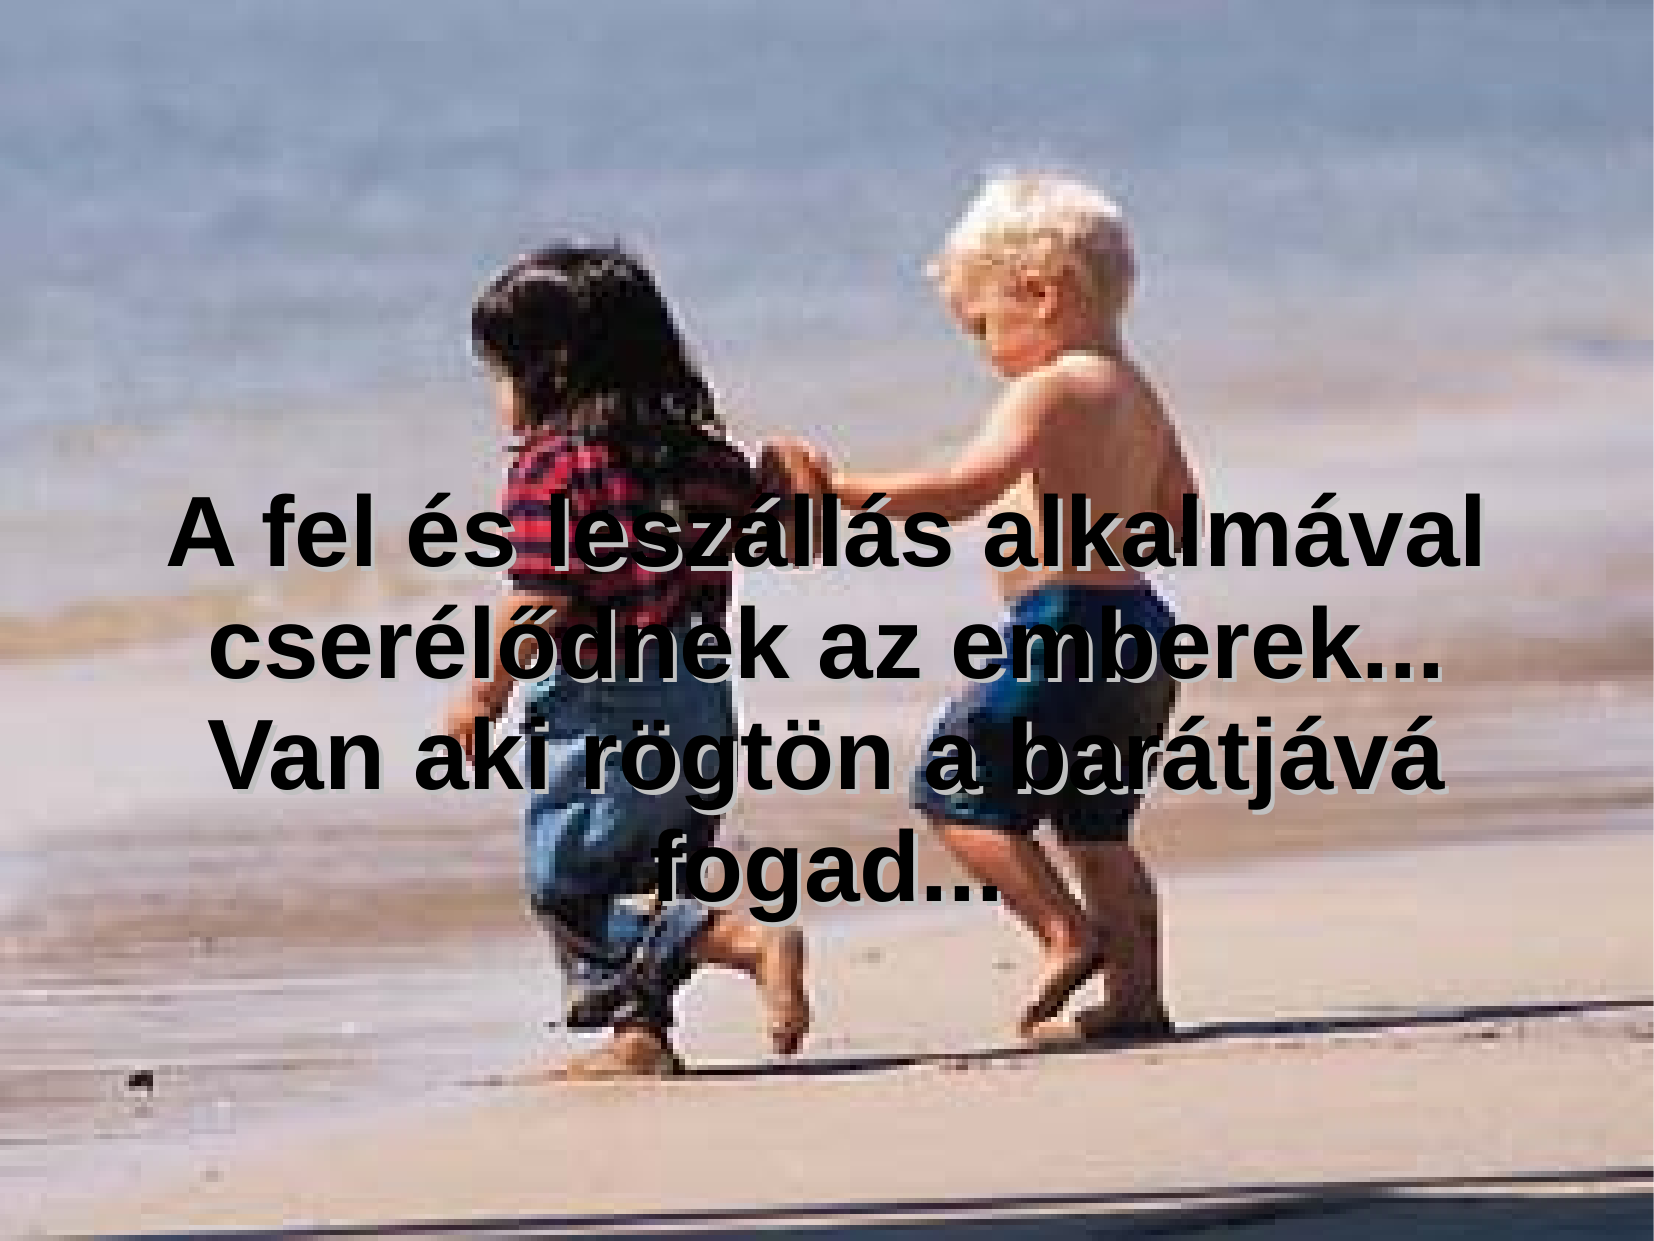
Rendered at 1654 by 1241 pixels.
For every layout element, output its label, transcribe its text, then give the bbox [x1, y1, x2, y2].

subtitle A fel és leszállás alkalmával cserélődnek az emberek... Van aki rögtön a barátjává fogad... [82, 290, 1571, 1109]
picture [0, 0, 1654, 1241]
